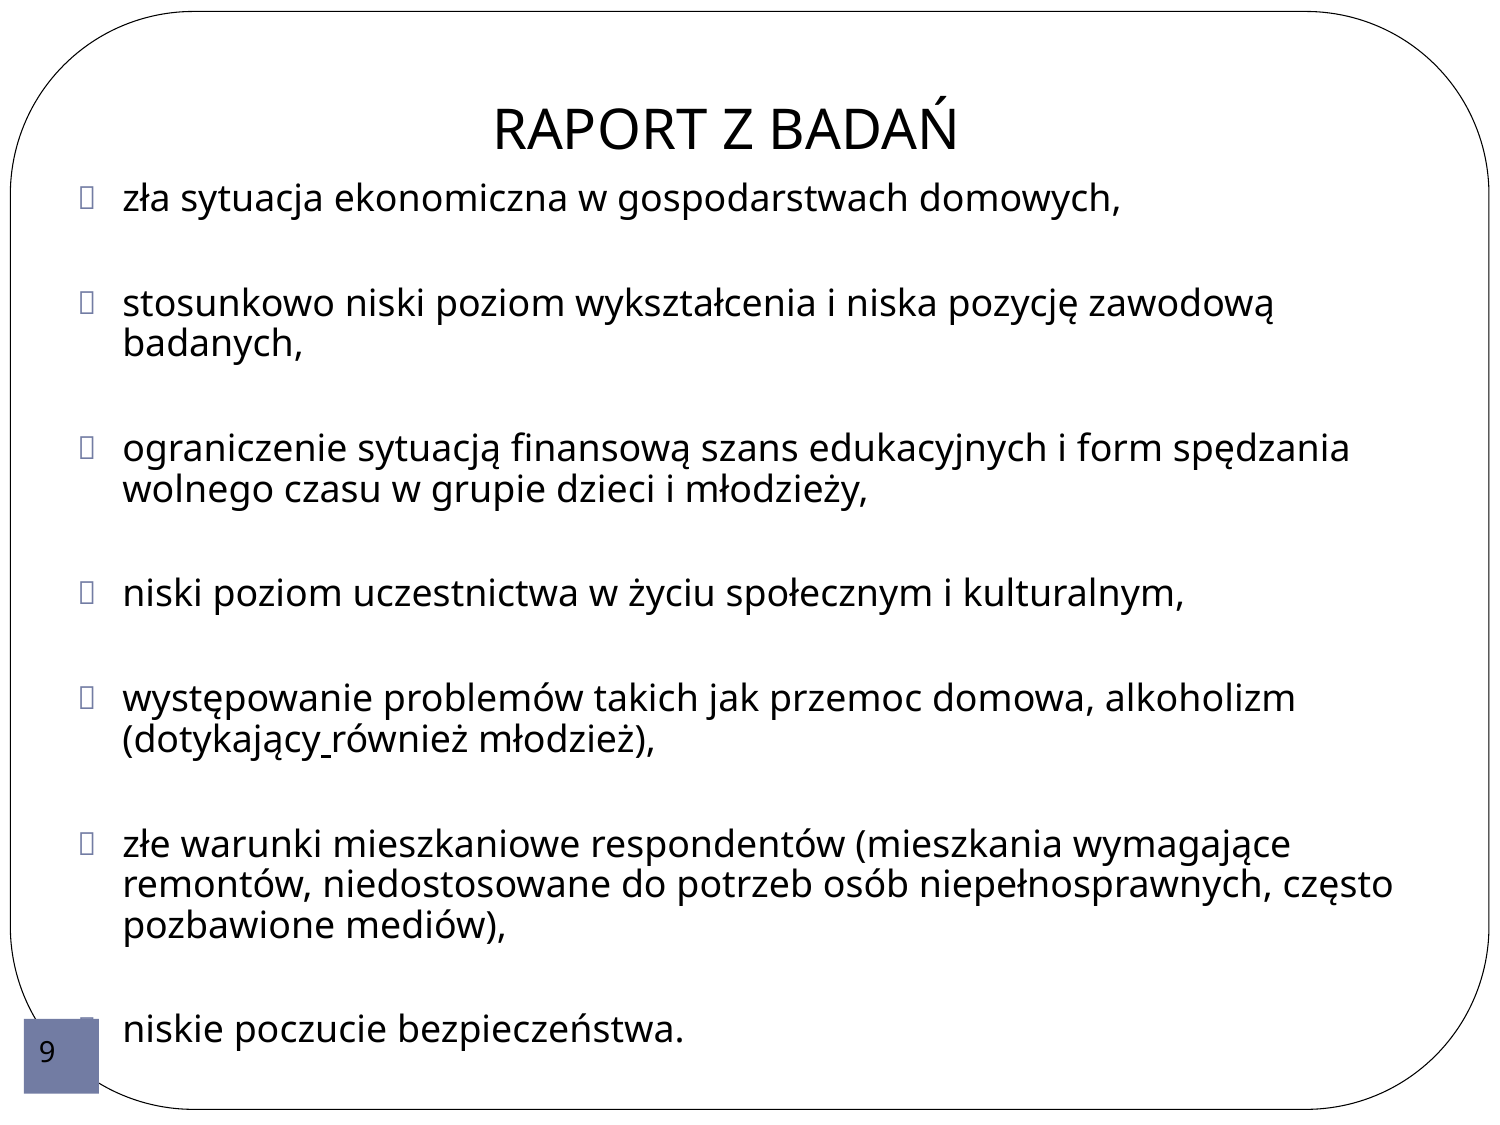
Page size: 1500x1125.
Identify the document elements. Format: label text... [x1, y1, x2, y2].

list zła sytuacja ekonomiczna w gospodarstwach domowych, stosunkowo niski poziom wykształcenia i niska pozycję zawodową badanych, ograniczenie sytuacją finansową szans edukacyjnych i form spędzania wolnego czasu w grupie dzieci i młodzieży, niski poziom uczestnictwa w życiu społecznym i kulturalnym, występowanie problemów takich jak przemoc domowa, alkoholizm (dotykający również młodzież), złe warunki mieszkaniowe respondentów (mieszkania wymagające remontów, niedostosowane do potrzeb osób niepełnosprawnych, często pozbawione mediów), niskie poczucie bezpieczeństwa. [62, 164, 1463, 1079]
title RAPORT Z BADAŃ [100, 78, 1340, 164]
slide_number <numer> [23, 1018, 99, 1094]
